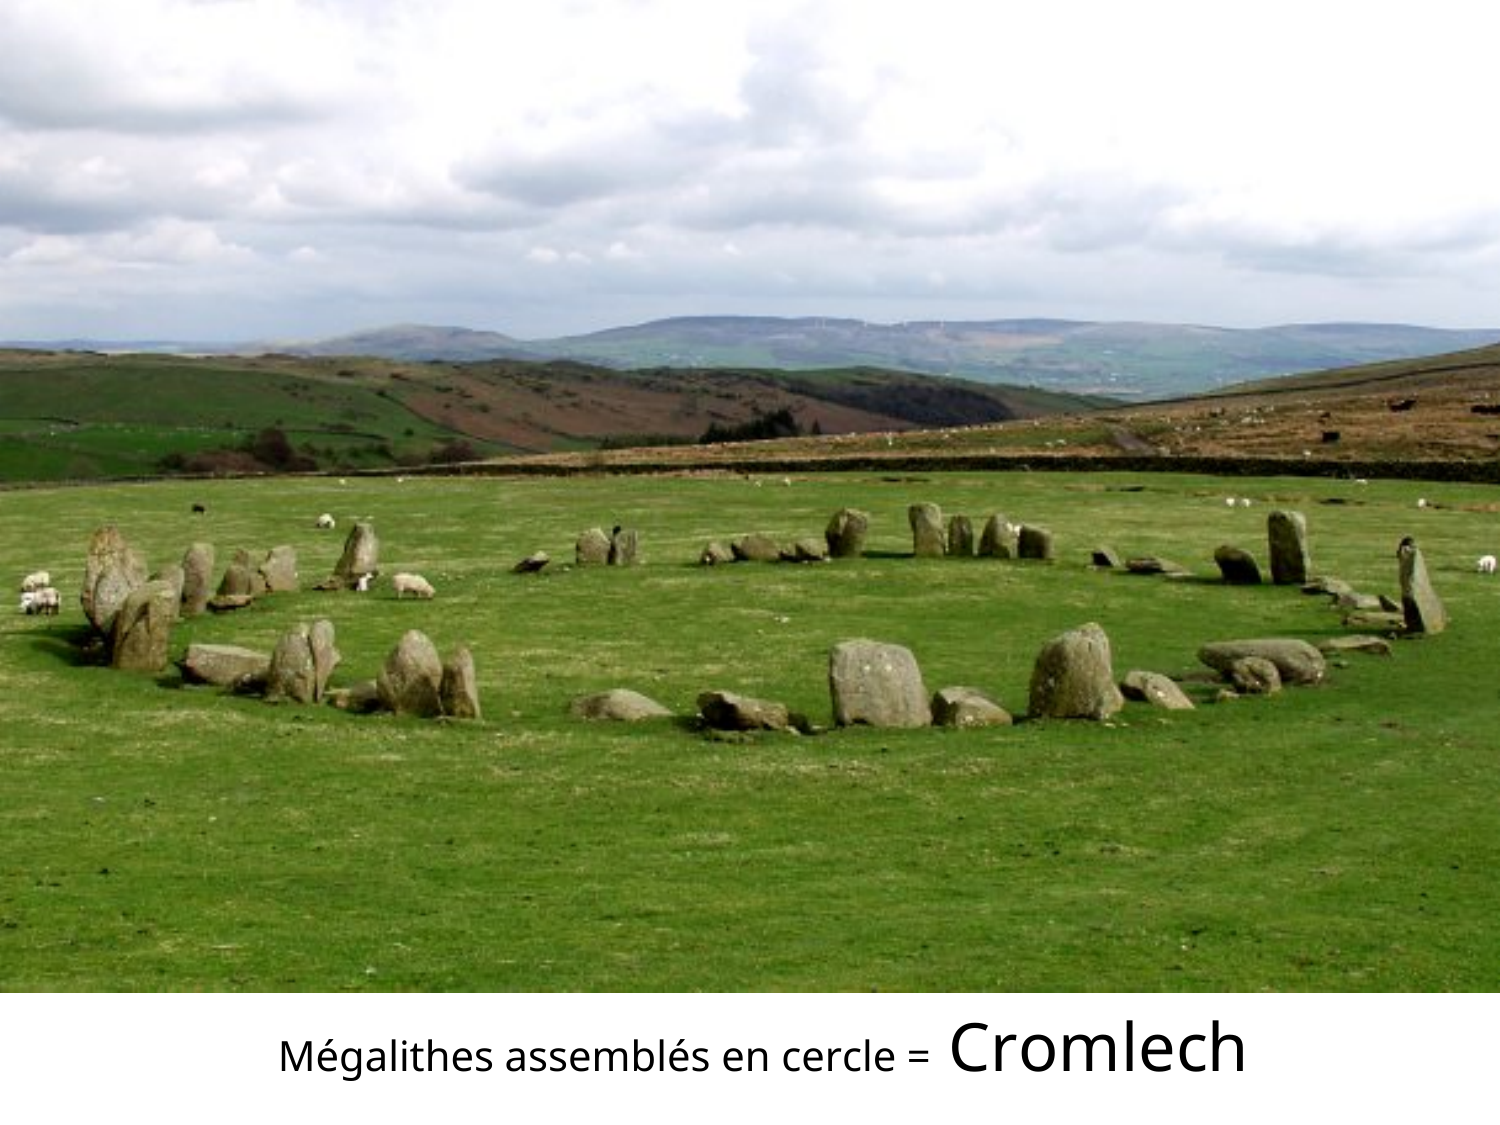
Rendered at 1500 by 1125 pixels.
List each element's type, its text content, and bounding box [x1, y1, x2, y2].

picture [0, 0, 1500, 993]
text_box Mégalithes assemblés en cercle = Cromlech [263, 997, 1265, 1093]
